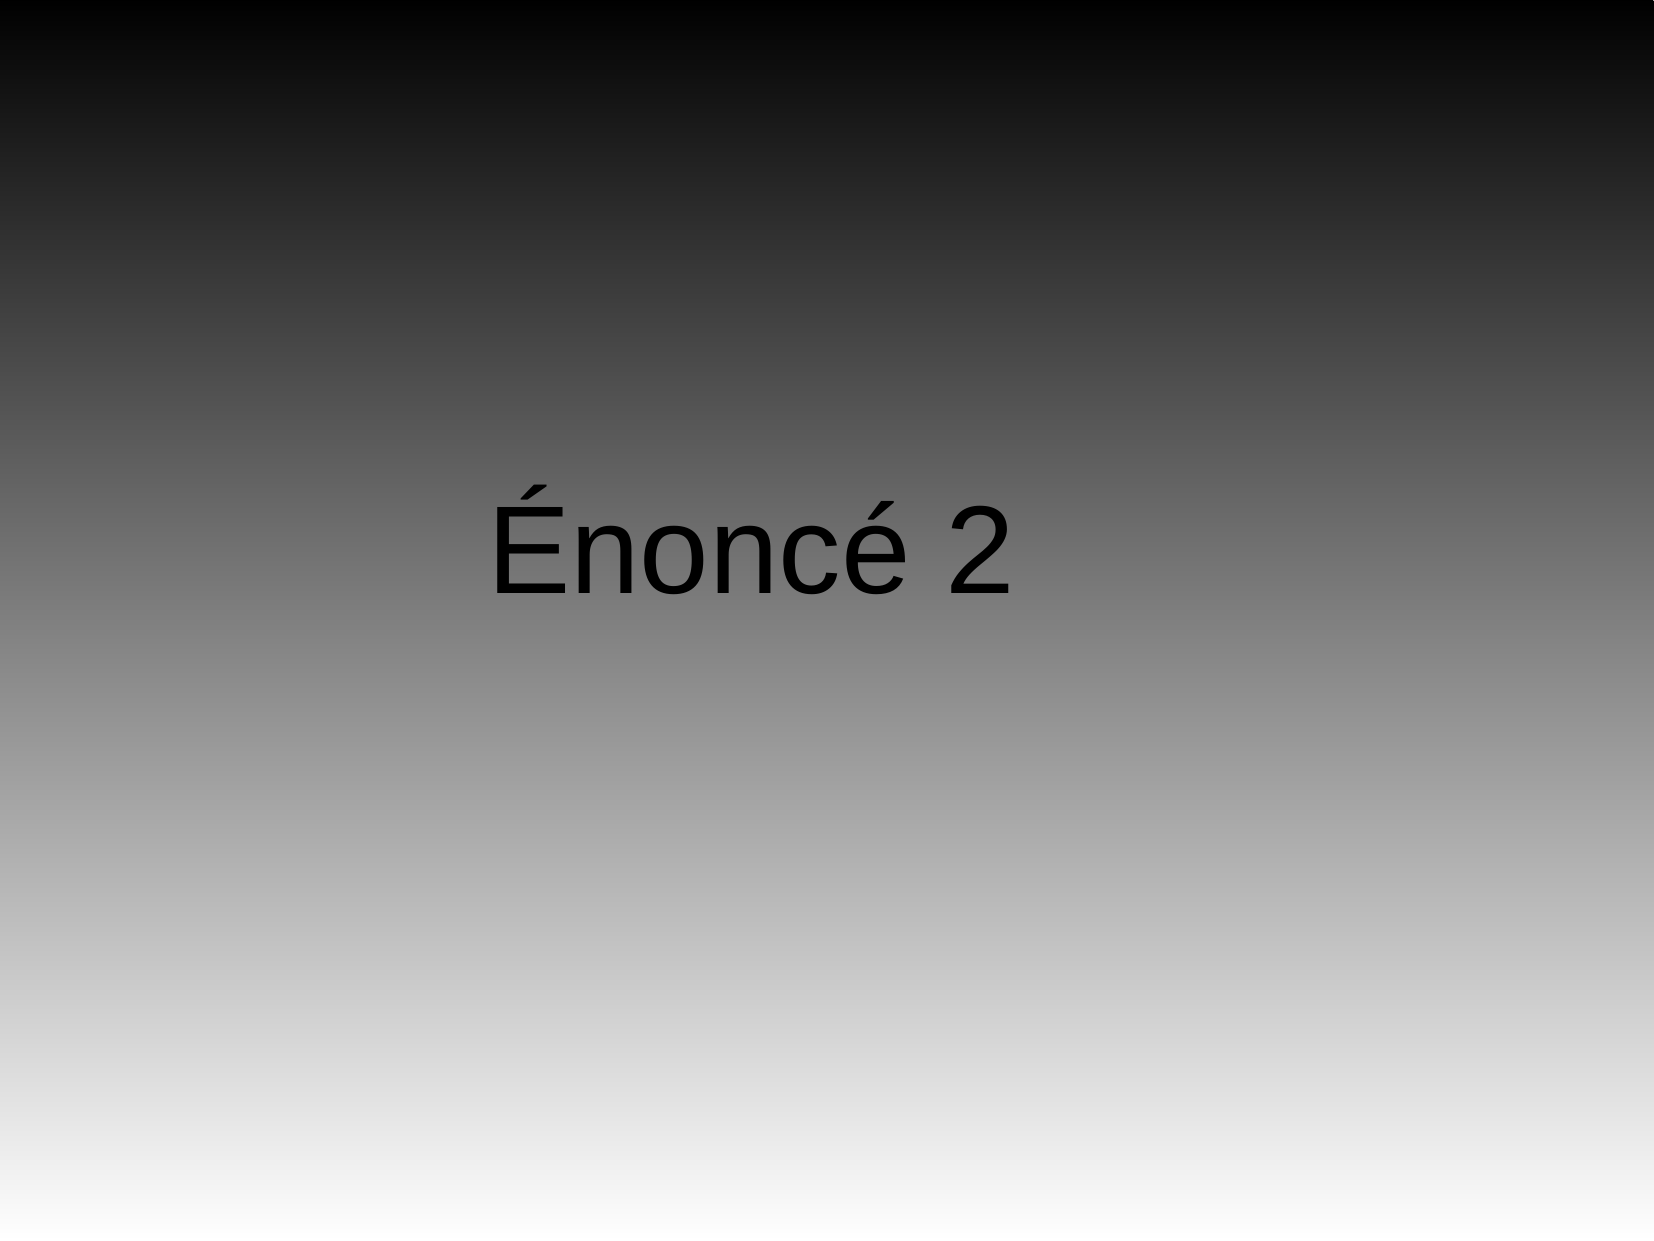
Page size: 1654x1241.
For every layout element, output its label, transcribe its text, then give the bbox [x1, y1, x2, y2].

text_box Énoncé 2 [472, 472, 1152, 628]
